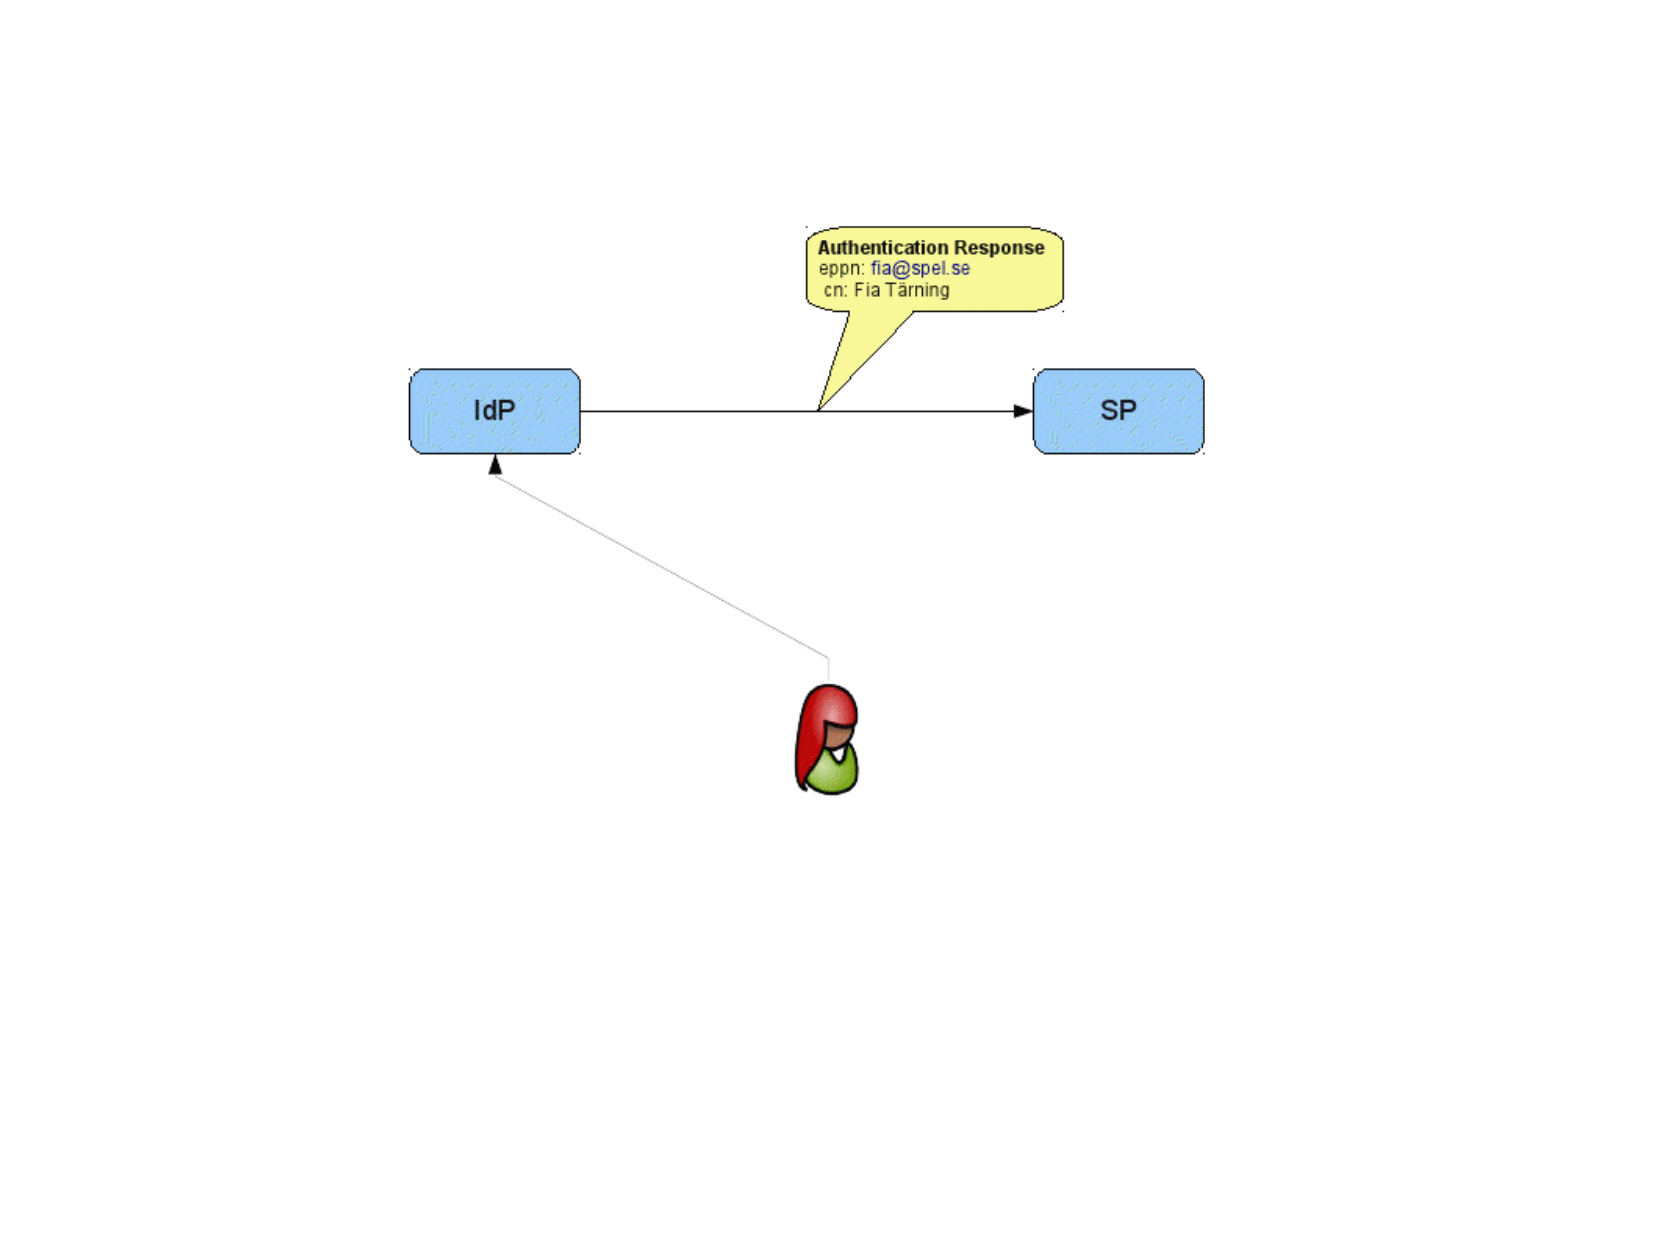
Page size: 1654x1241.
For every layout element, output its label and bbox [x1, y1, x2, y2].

picture [212, 114, 1463, 1051]
